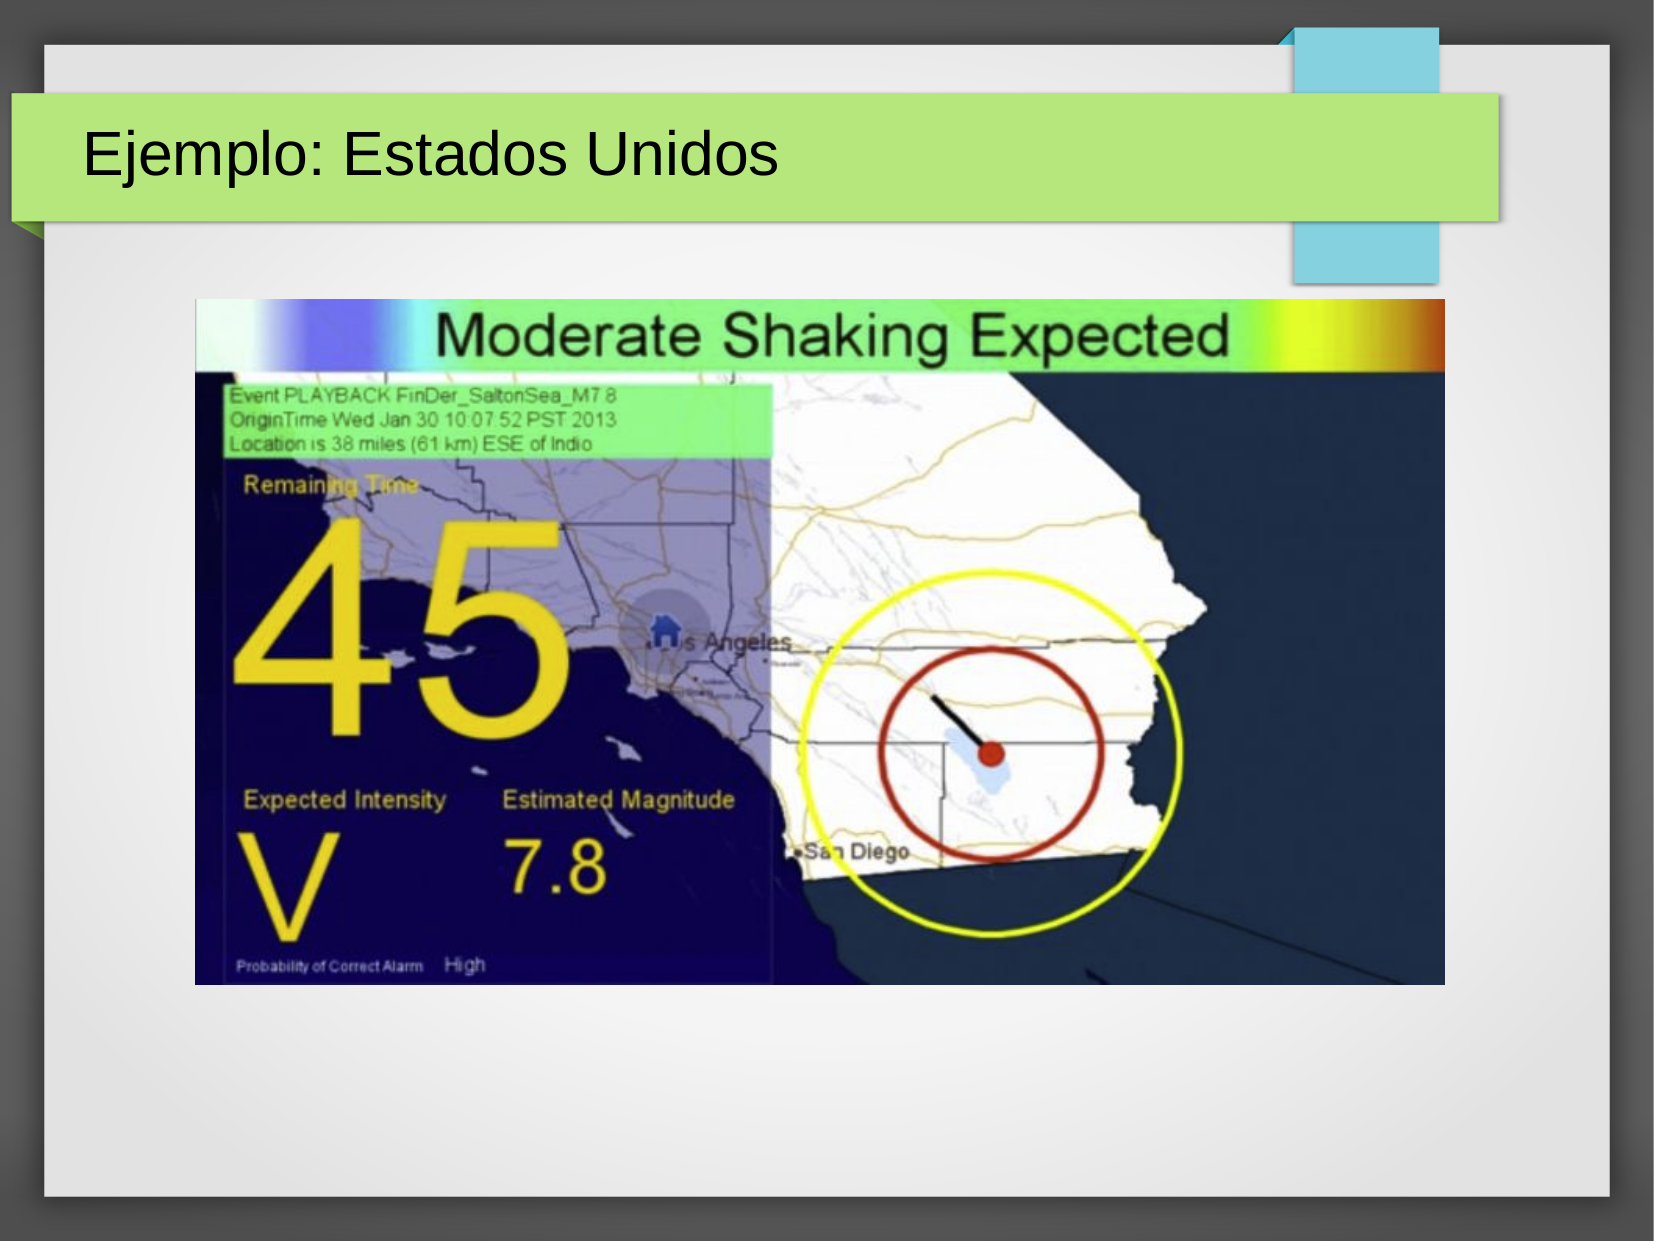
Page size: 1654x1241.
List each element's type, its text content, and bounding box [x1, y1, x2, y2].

picture [0, 0, 1654, 1241]
title Ejemplo: Estados Unidos [82, 94, 1264, 213]
